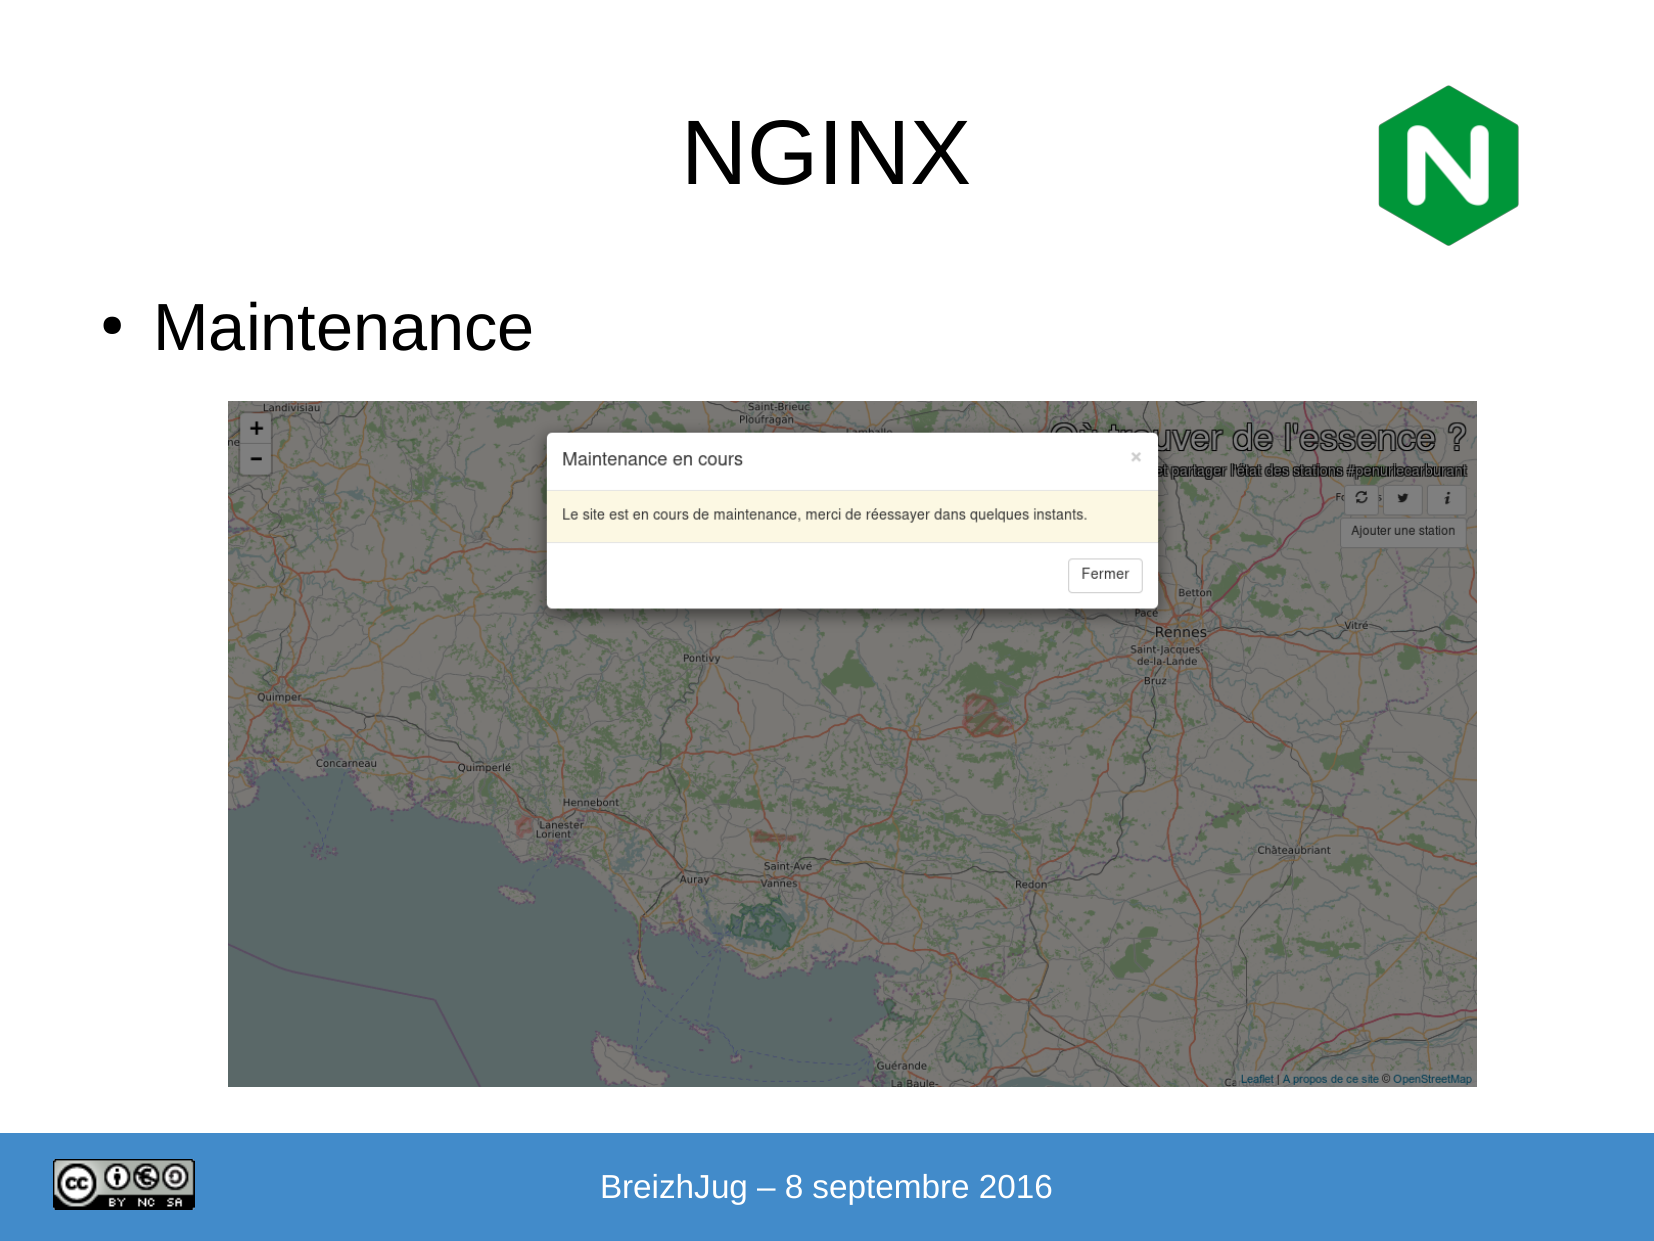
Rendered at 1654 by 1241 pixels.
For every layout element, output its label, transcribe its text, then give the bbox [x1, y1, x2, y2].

list Maintenance [82, 290, 1571, 1010]
picture [1358, 75, 1540, 257]
title NGINX [82, 49, 1571, 257]
picture [228, 401, 1477, 1087]
picture [53, 1159, 195, 1210]
